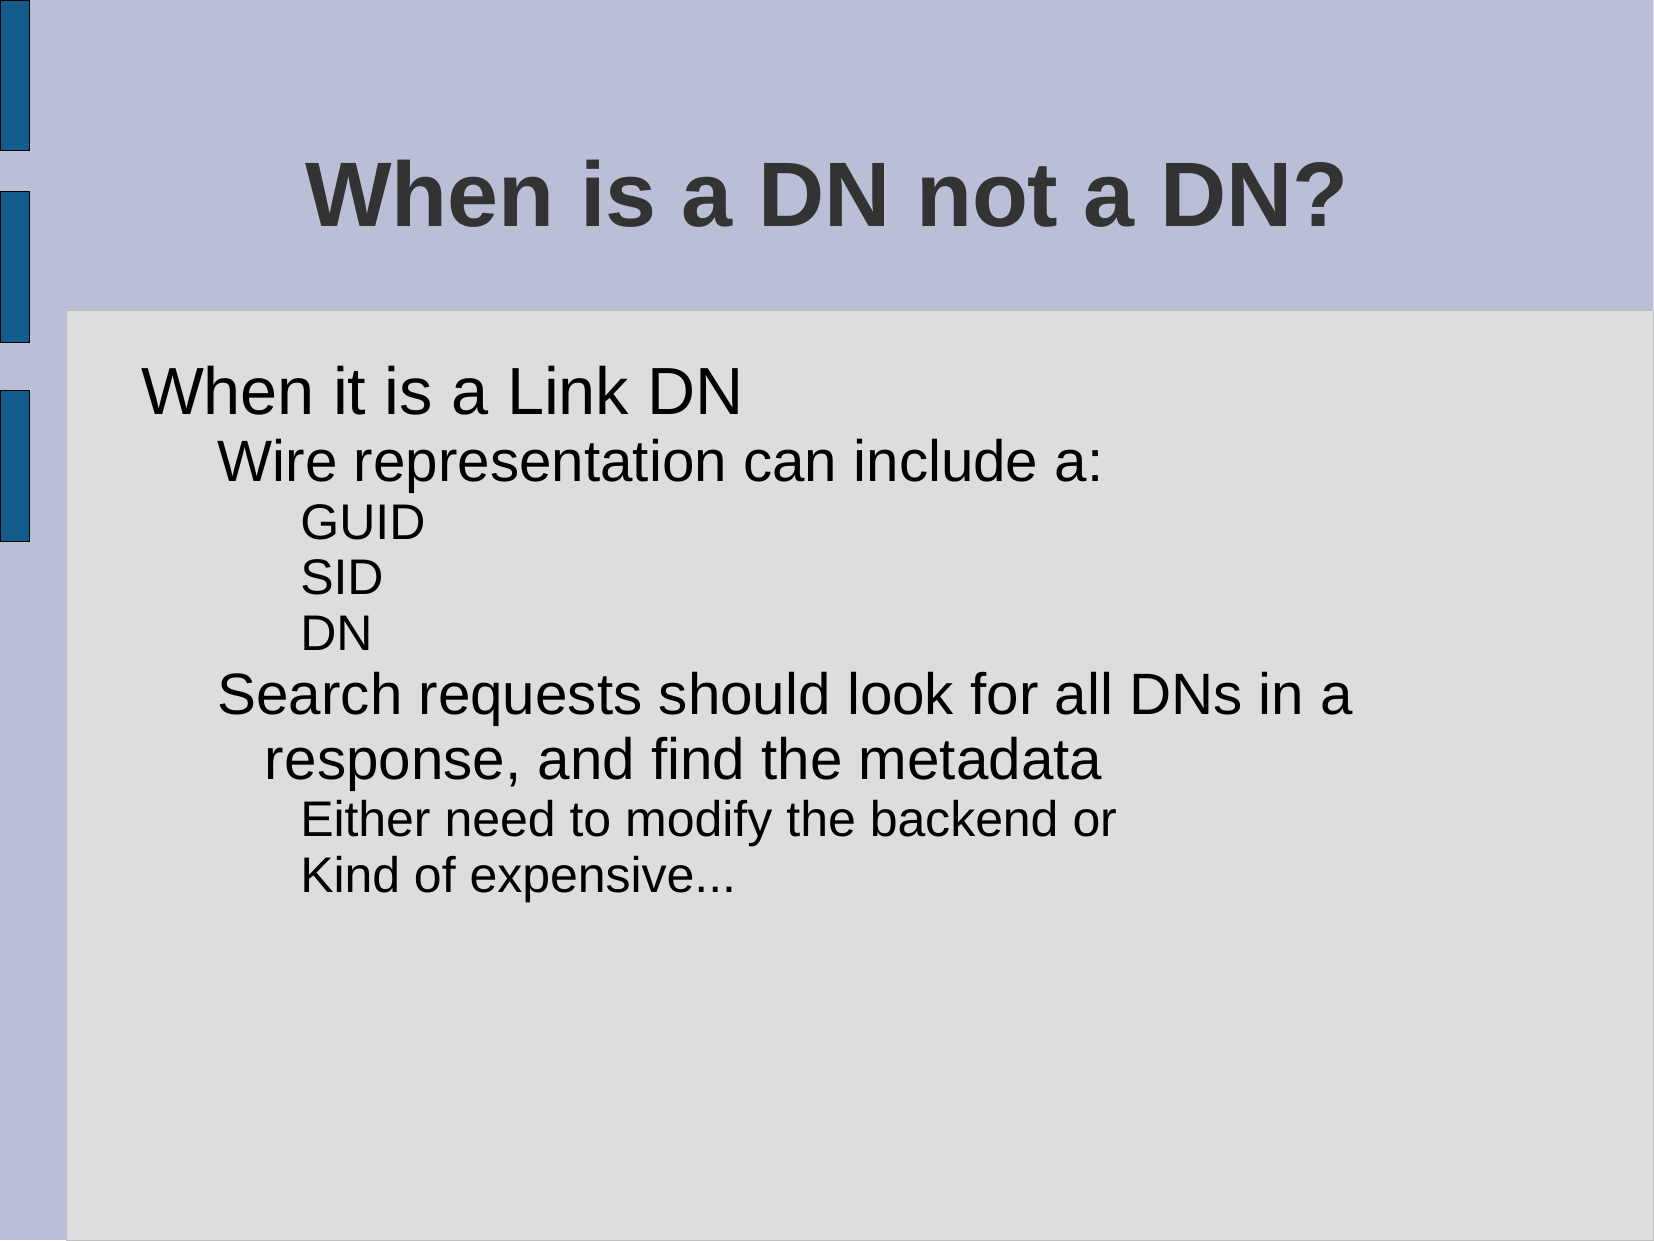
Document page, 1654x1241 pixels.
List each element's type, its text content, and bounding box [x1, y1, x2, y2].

title When is a DN not a DN? [121, 91, 1534, 299]
list When it is a Link DN Wire representation can include a: GUID SID DN Search requests should look for all DNs in a response, and find the metadata Either need to modify the backend or Kind of expensive... [123, 354, 1536, 1121]
